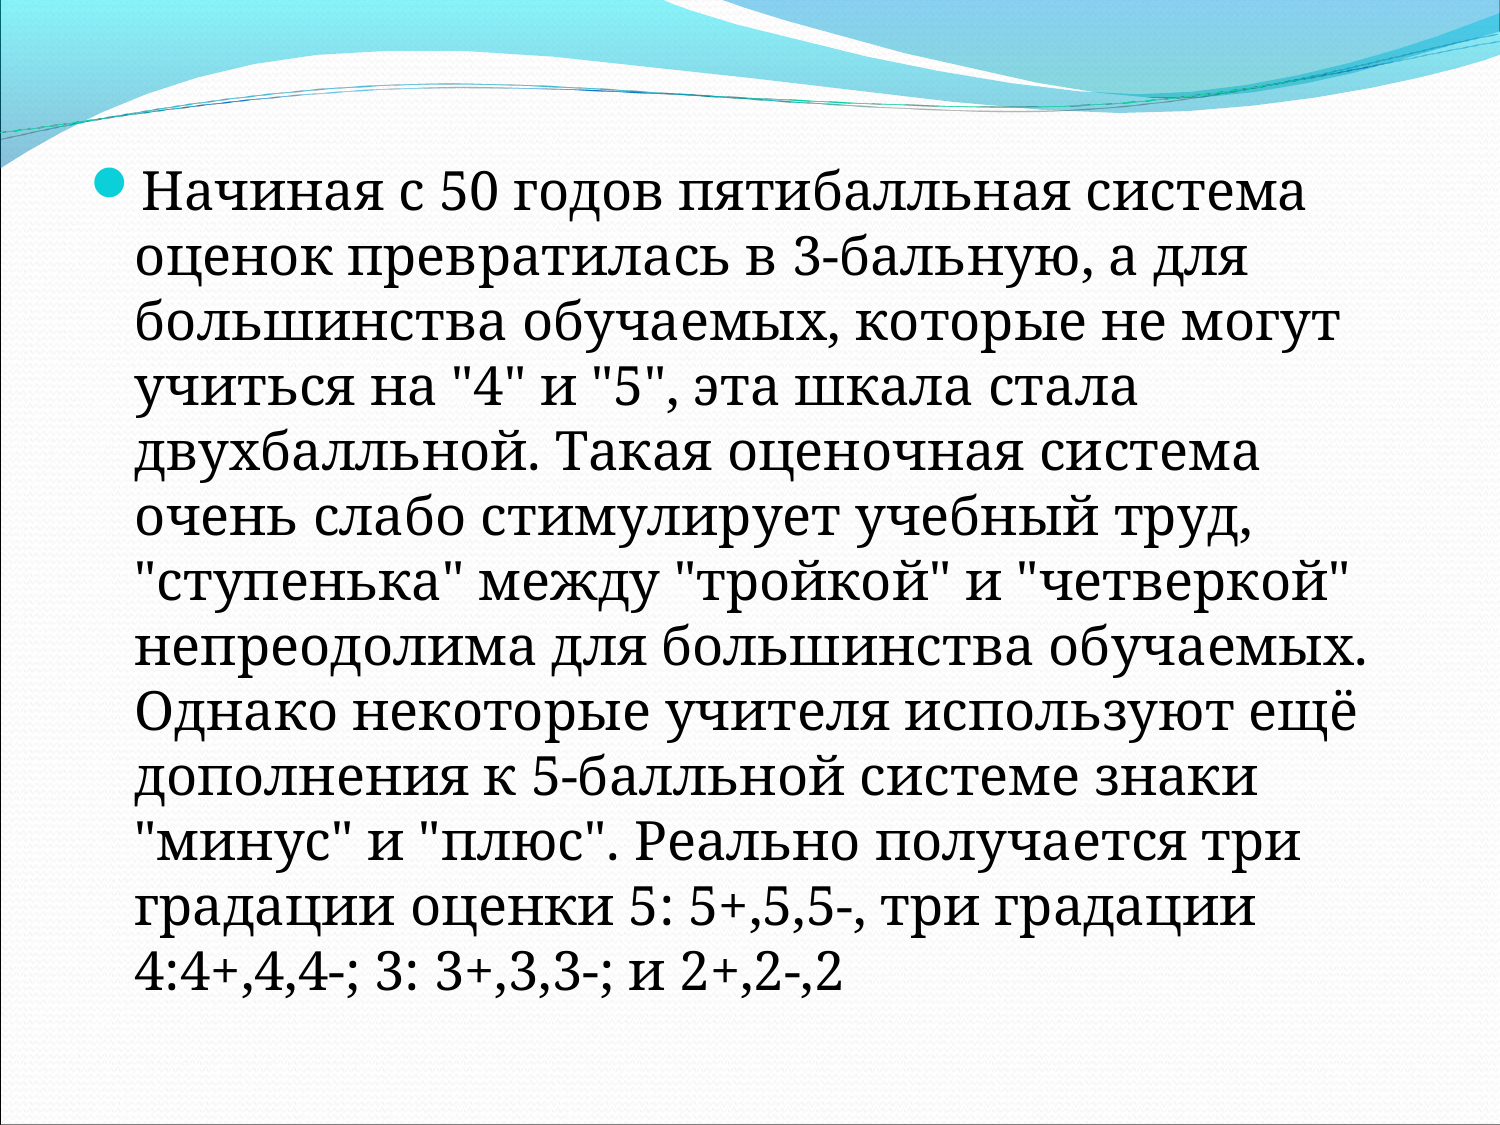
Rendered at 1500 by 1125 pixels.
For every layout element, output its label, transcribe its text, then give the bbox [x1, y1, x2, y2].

list Начиная с 50 годов пятибалльная система оценок превратилась в 3-бальную, а для большинства обучаемых, которые не могут учиться на "4" и "5", эта шкала стала двухбалльной. Такая оценочная система очень слабо стимулирует учебный труд, "ступенька" между "тройкой" и "четверкой" непреодолима для большинства обучаемых. Однако некоторые учителя используют ещё дополнения к 5-балльной системе знаки "минус" и "плюс". Реально получается три градации оценки 5: 5+,5,5-, три градации 4:4+,4,4-; 3: 3+,3,3-; и 2+,2-,2 [75, 148, 1426, 1038]
picture [0, 0, 1500, 1125]
